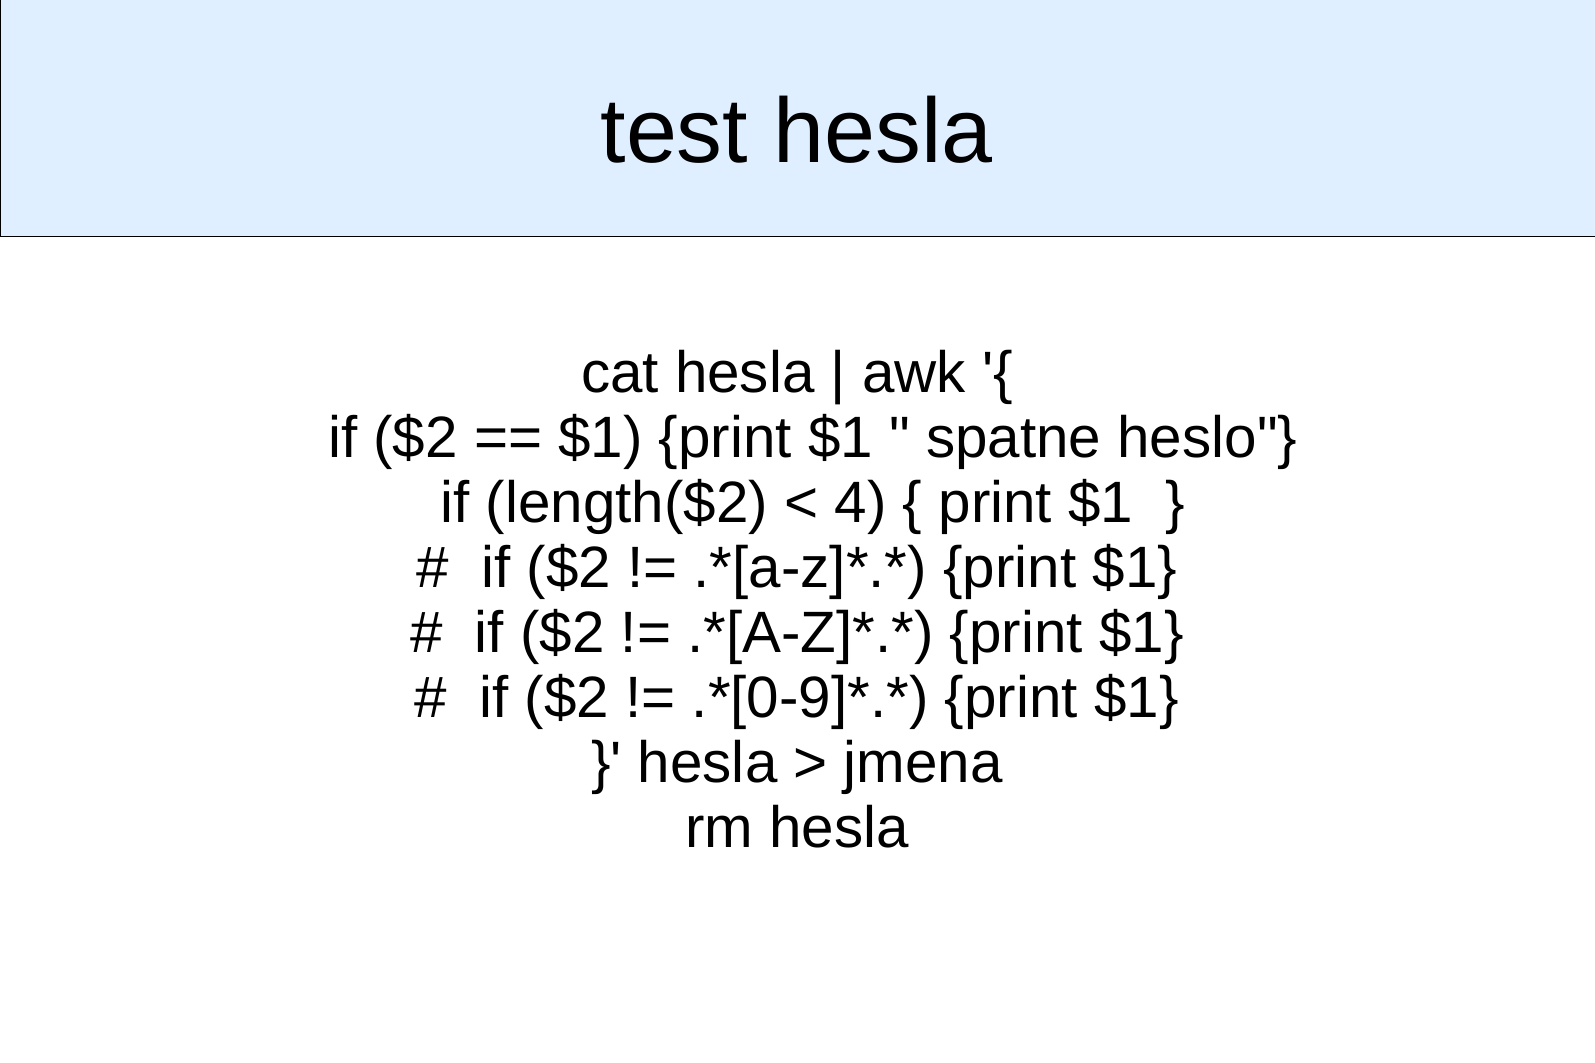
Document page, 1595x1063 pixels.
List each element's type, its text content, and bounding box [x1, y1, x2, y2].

subtitle cat hesla | awk '{ if ($2 == $1) {print $1 " spatne heslo"} if (length($2) < 4) { print $1 } # if ($2 != .*[a-z]*.*) {print $1} # if ($2 != .*[A-Z]*.*) {print $1} # if ($2 != .*[0-9]*.*) {print $1} }' hesla > jmena rm hesla [79, 253, 1515, 946]
title test hesla [79, 49, 1515, 213]
